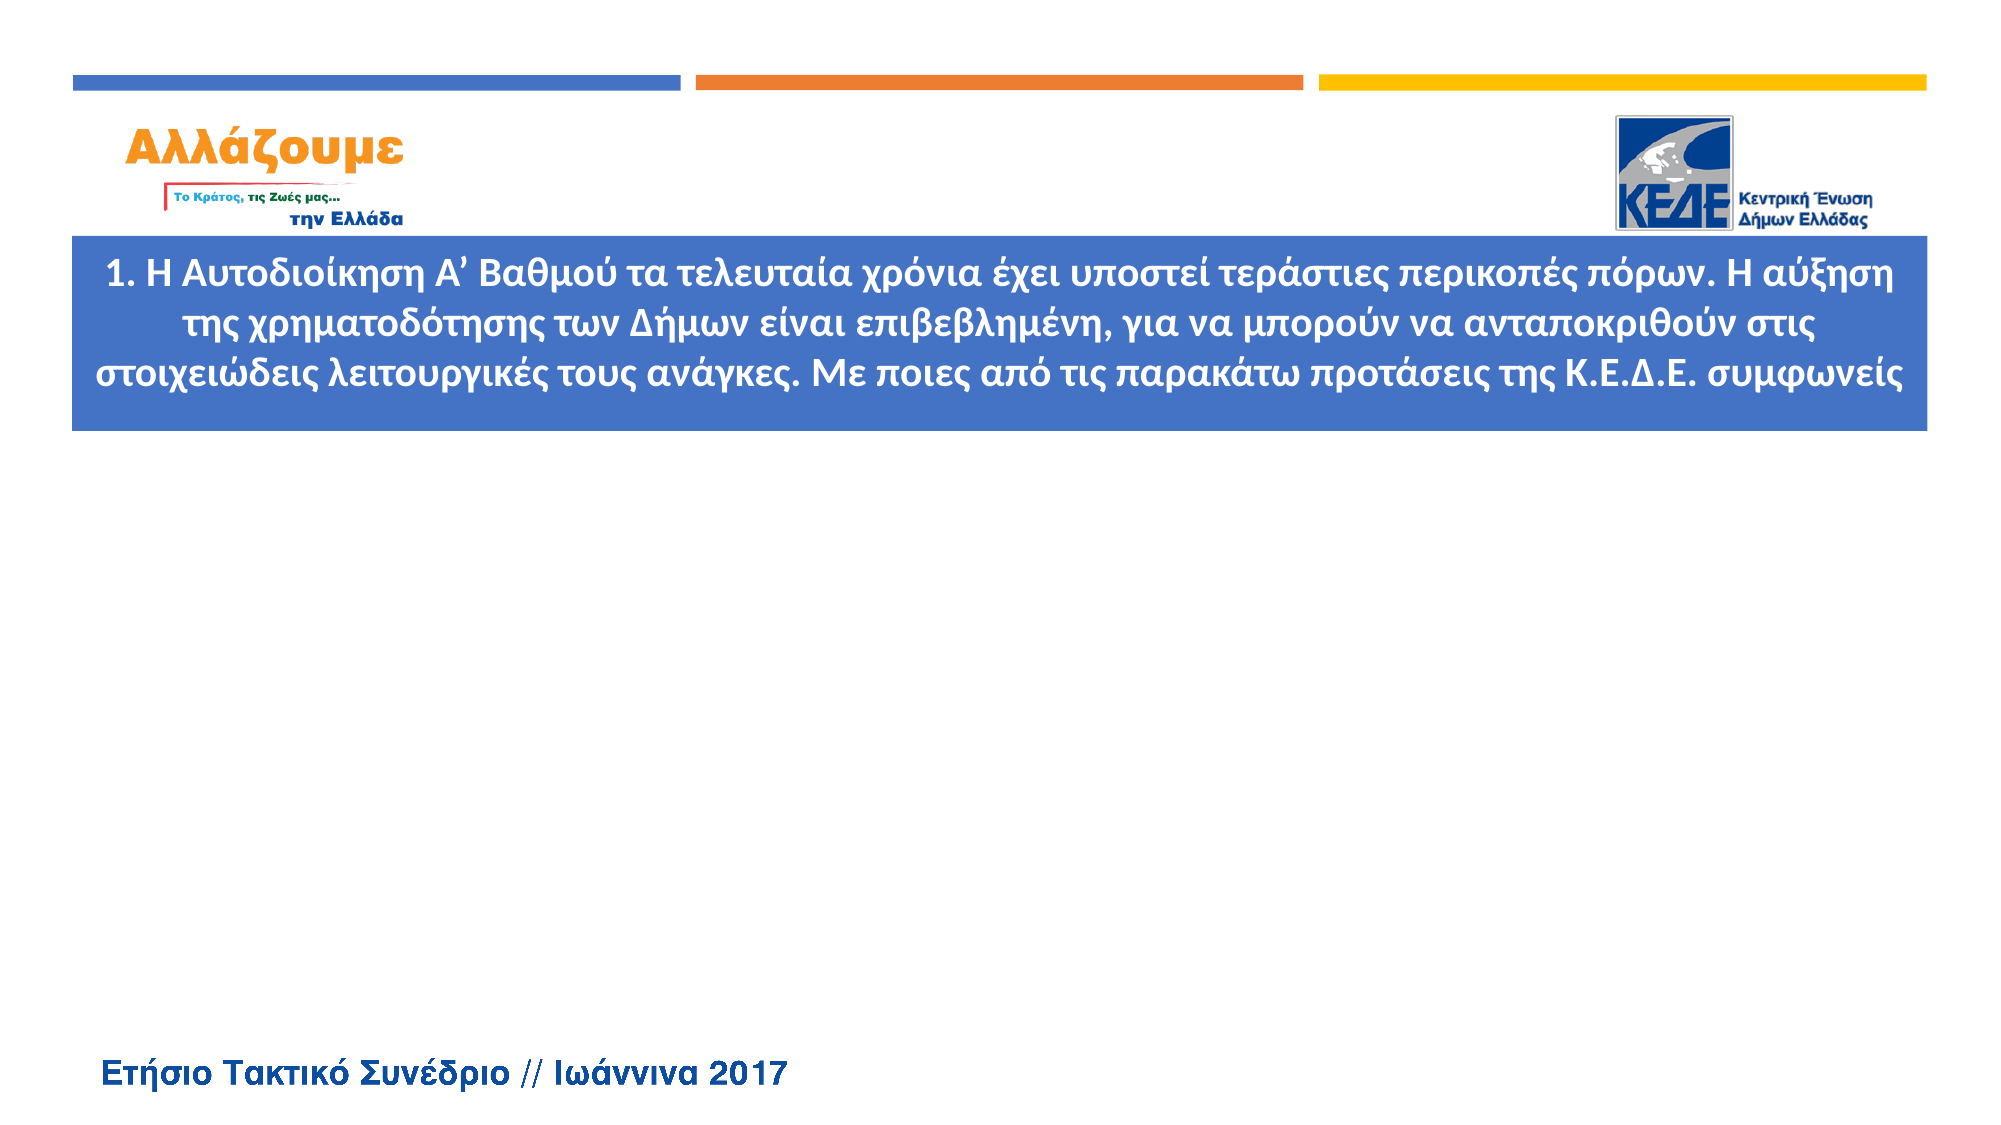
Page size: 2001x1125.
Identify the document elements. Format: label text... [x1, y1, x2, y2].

picture [95, 114, 435, 235]
title 1. Η Αυτοδιοίκηση Α’ Βαθμού τα τελευταία χρόνια έχει υποστεί τεράστιες περικοπές πόρων. Η αύξηση της χρηματοδότησης των Δήμων είναι επιβεβλημένη, για να μπορούν να ανταποκριθούν στις στοιχειώδεις λειτουργικές τους ανάγκες. Mε ποιες από τις παρακάτω προτάσεις της Κ.Ε.Δ.Ε. συμφωνείς [79, 237, 1921, 432]
picture [1611, 108, 1879, 235]
picture [50, 1003, 841, 1122]
